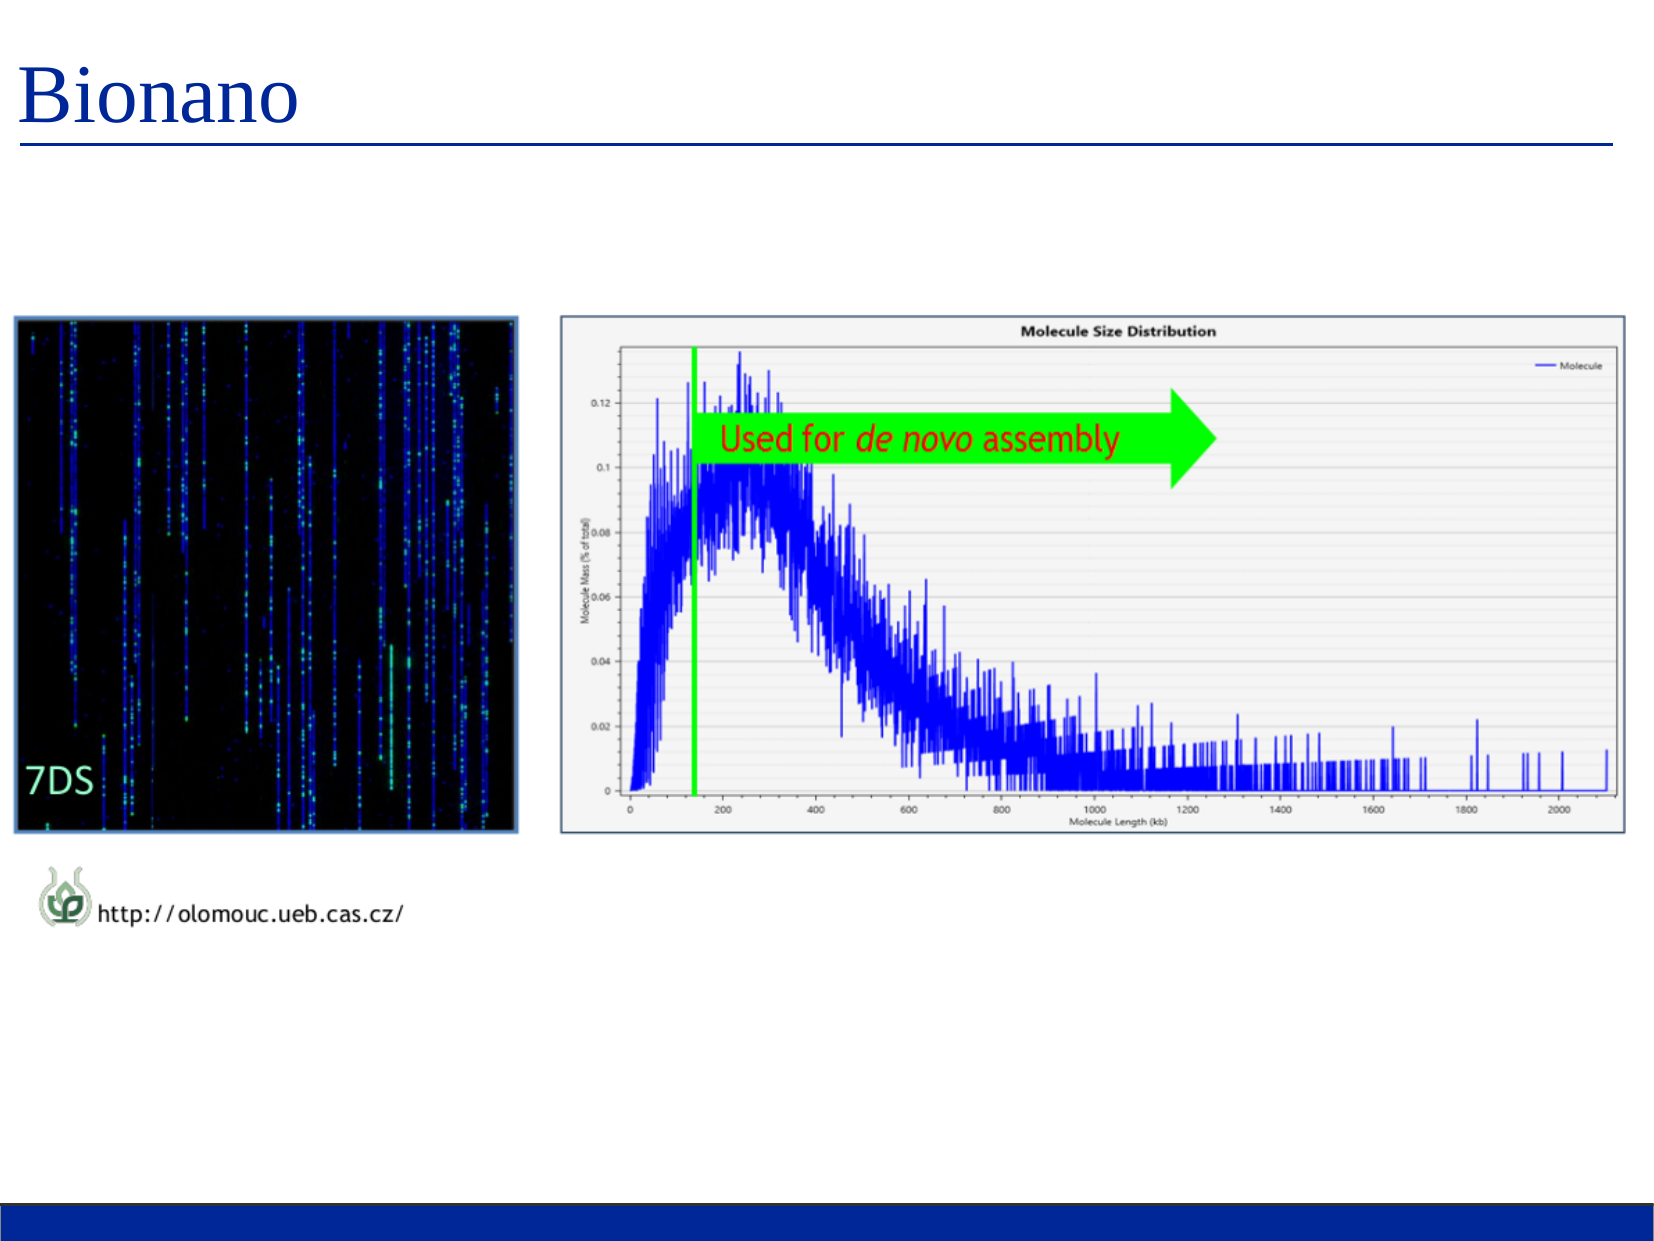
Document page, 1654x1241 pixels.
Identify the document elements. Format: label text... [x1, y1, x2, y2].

picture [2, 307, 1644, 937]
title Bionano [17, 0, 1589, 198]
